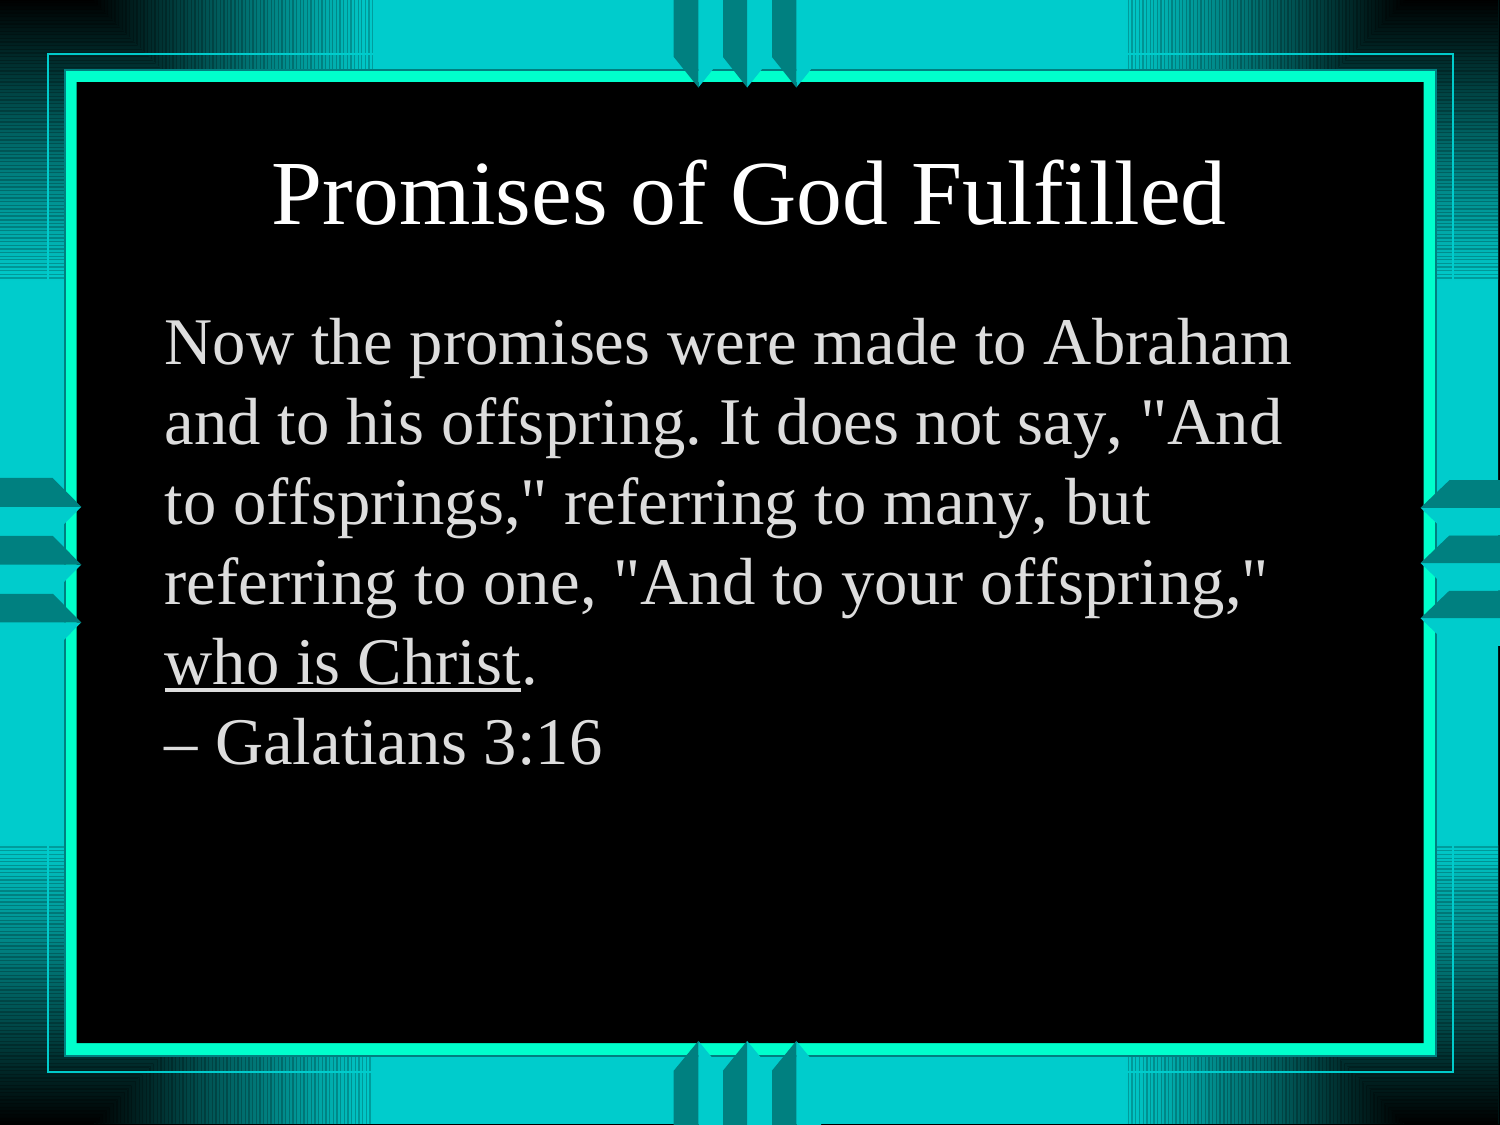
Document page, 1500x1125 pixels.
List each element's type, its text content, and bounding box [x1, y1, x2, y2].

text_box Now the promises were made to Abraham and to his offspring. It does not say, "And to offsprings," referring to many, but referring to one, "And to your offspring," who is Christ. – Galatians 3:16 [150, 290, 1351, 785]
title Promises of God Fulfilled [112, 99, 1388, 288]
